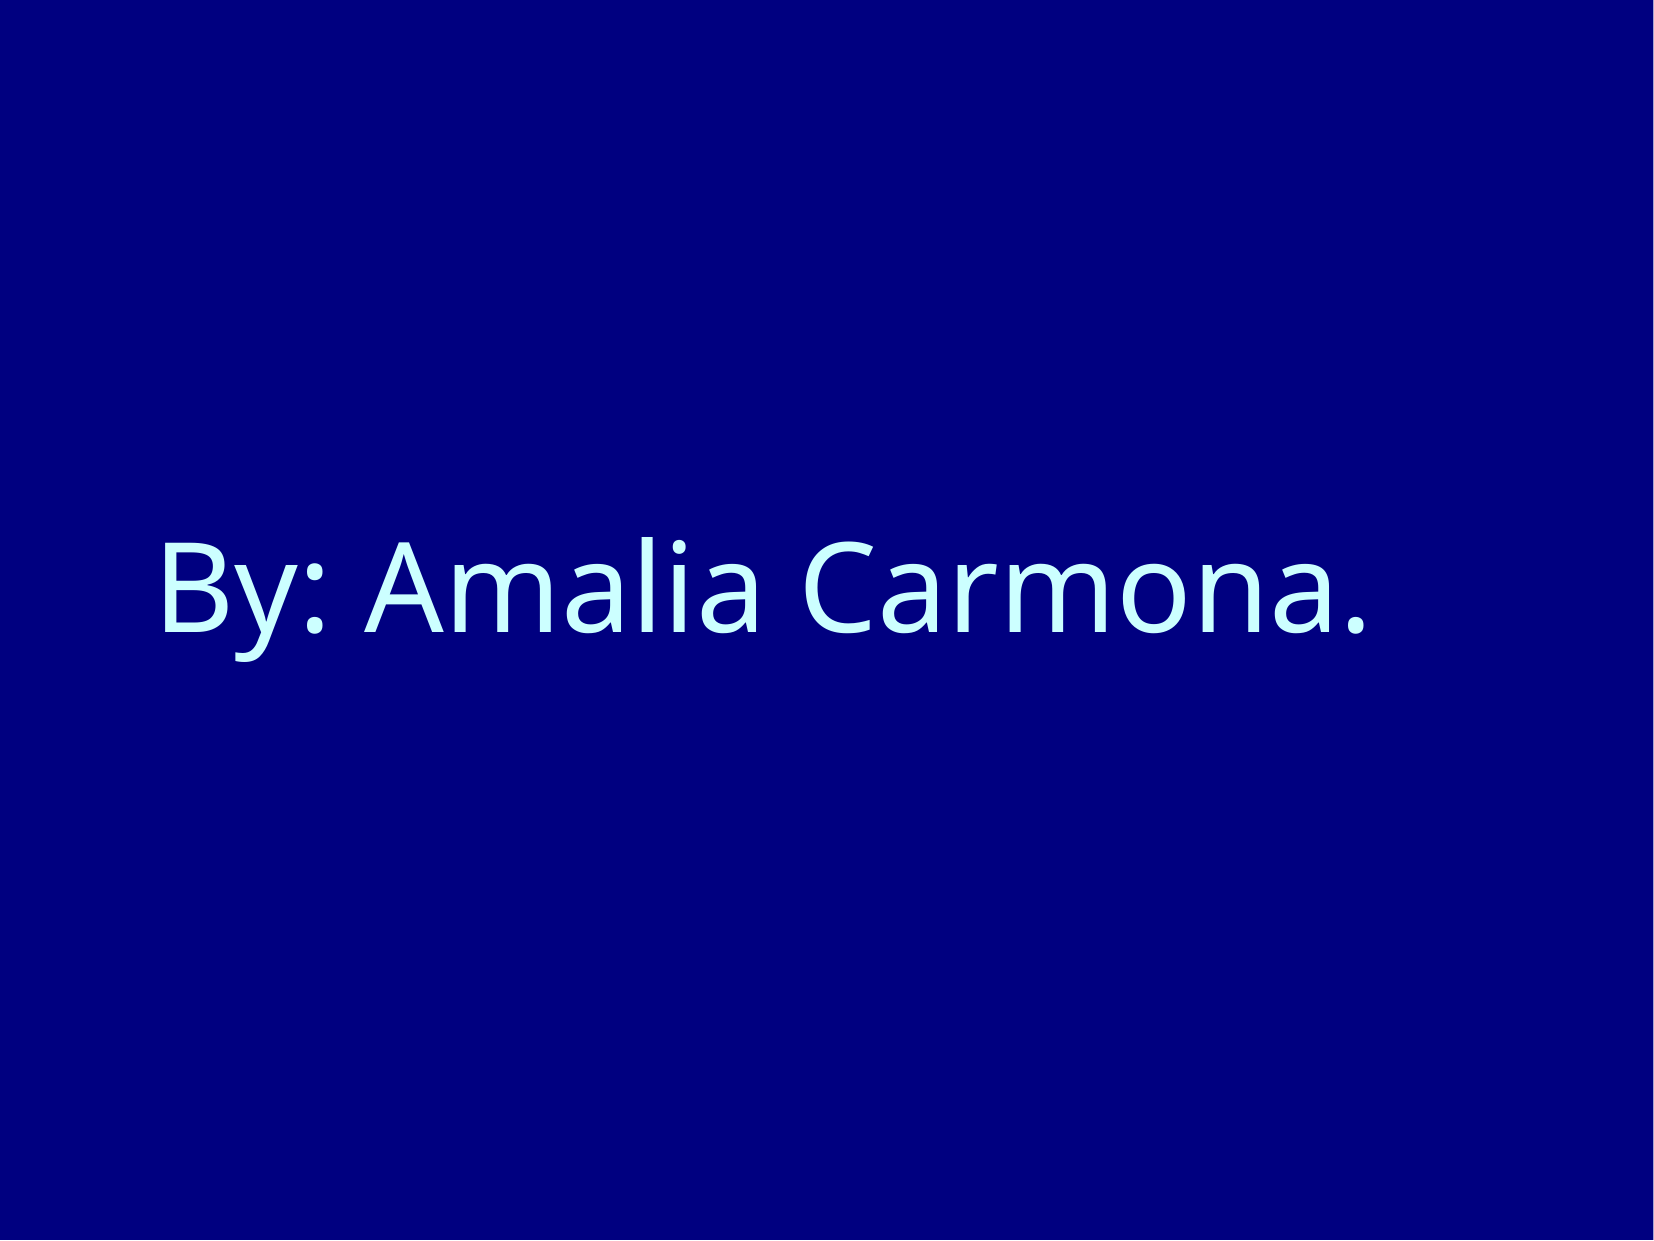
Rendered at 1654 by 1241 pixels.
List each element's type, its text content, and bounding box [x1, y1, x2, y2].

list By: Amalia Carmona. [82, 290, 1538, 1010]
